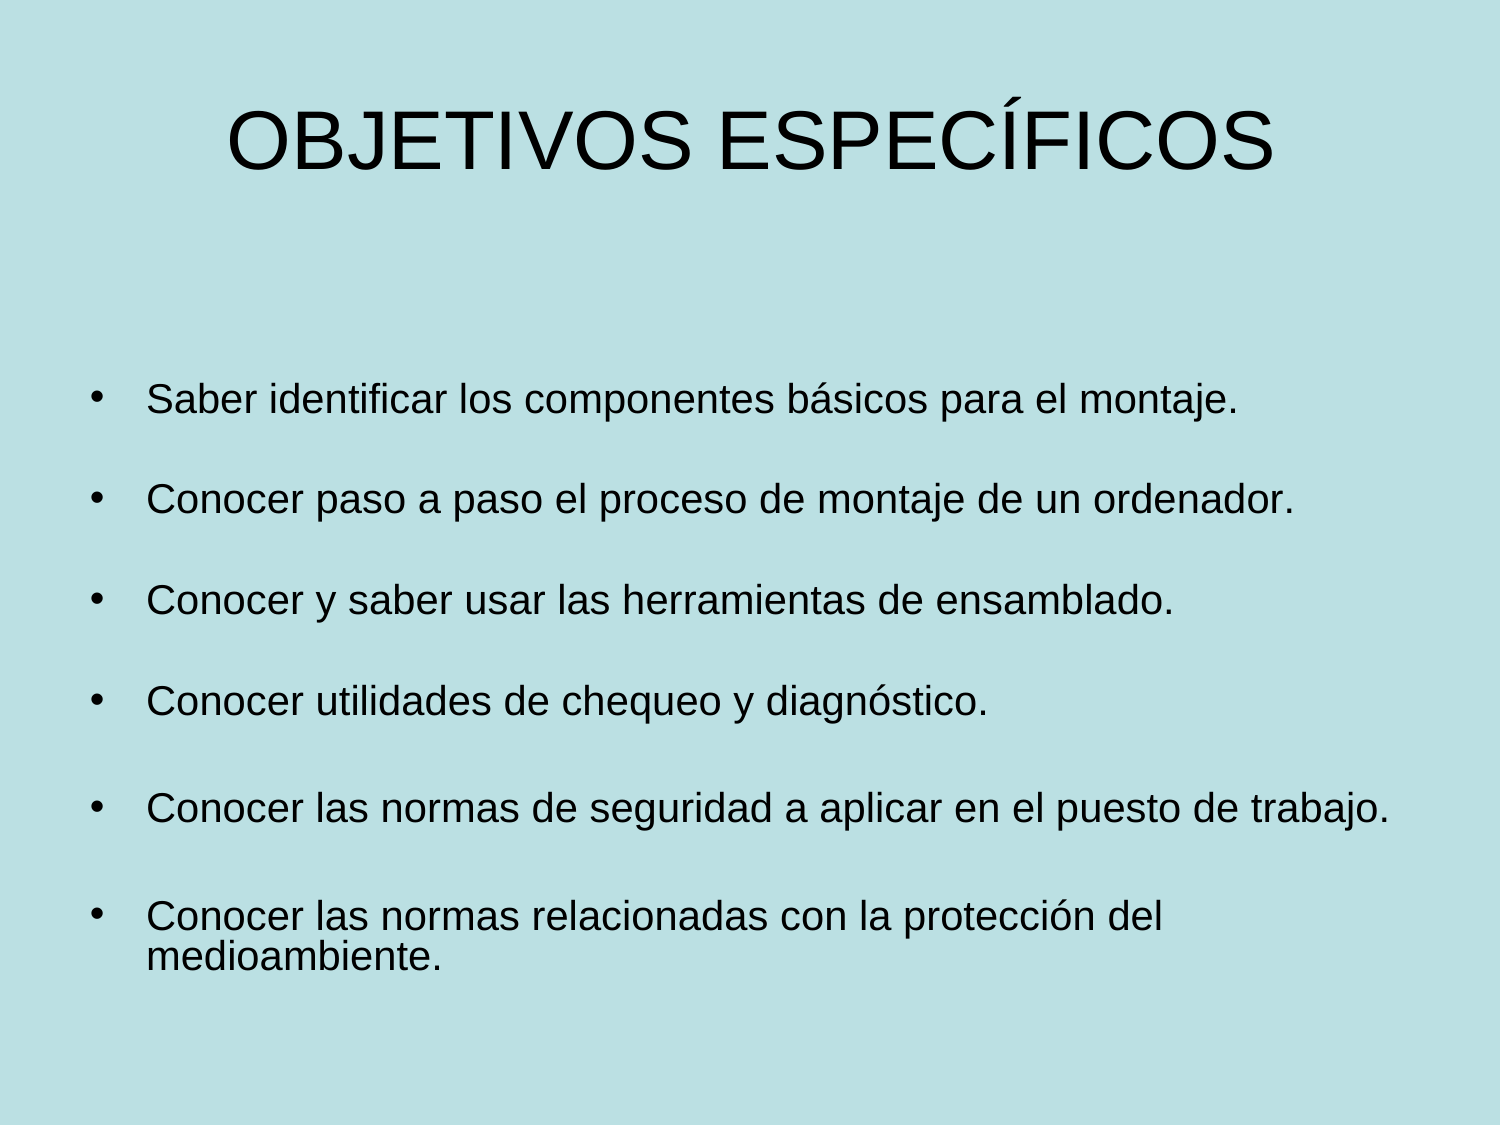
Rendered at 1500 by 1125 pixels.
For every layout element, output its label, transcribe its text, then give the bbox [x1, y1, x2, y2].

list Saber identificar los componentes básicos para el montaje. Conocer paso a paso el proceso de montaje de un ordenador. Conocer y saber usar las herramientas de ensamblado. Conocer utilidades de chequeo y diagnóstico. Conocer las normas de seguridad a aplicar en el puesto de trabajo. Conocer las normas relacionadas con la protección del medioambiente. [75, 262, 1426, 1006]
title OBJETIVOS ESPECÍFICOS [76, 0, 1427, 295]
